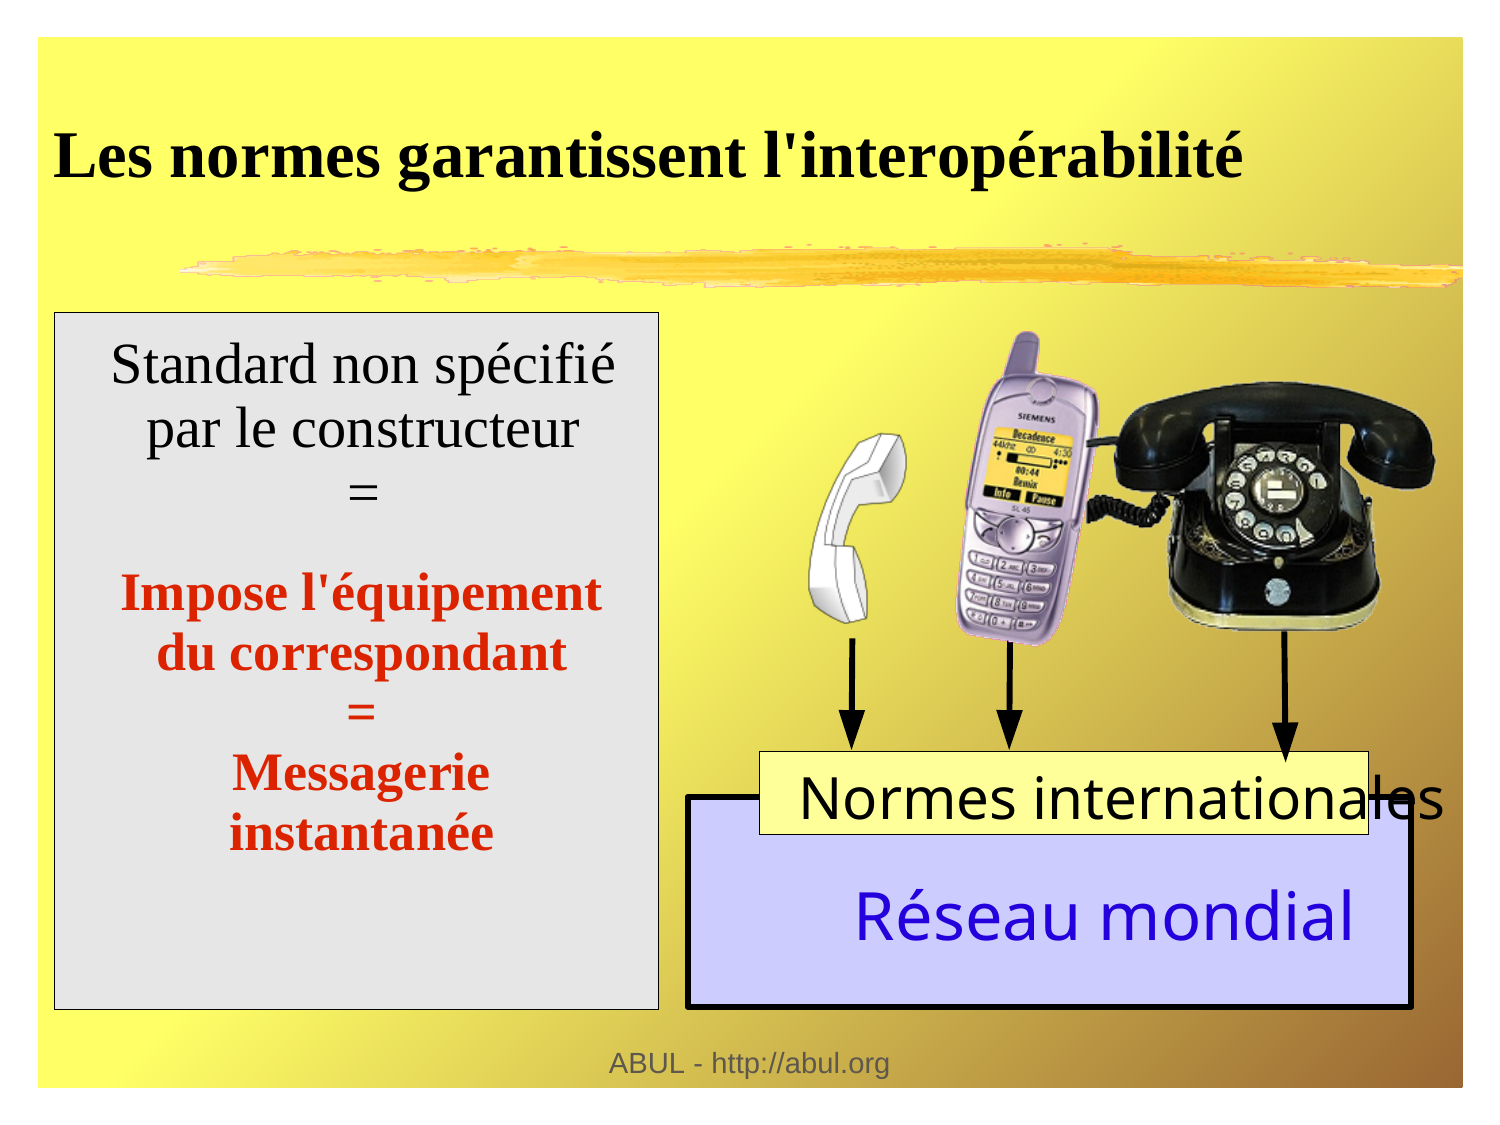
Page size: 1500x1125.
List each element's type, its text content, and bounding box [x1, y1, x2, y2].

text_box Standard non spécifié par le constructeur = [110, 331, 623, 575]
text_box [1400, 804, 1412, 815]
picture [803, 427, 911, 628]
picture [180, 238, 1463, 298]
text_box [54, 312, 659, 1010]
text_box Réseau mondial [853, 868, 1336, 964]
picture [949, 325, 1463, 663]
text_box Normes internationales [798, 757, 1400, 840]
text_box Les normes garantissent l'interopérabilité [53, 117, 1376, 205]
text_box Impose l'équipement du correspondant = Messagerie instantanée [120, 575, 604, 997]
text_box [687, 751, 1412, 1007]
text_box [1288, 751, 1369, 757]
text_box [1400, 796, 1410, 800]
